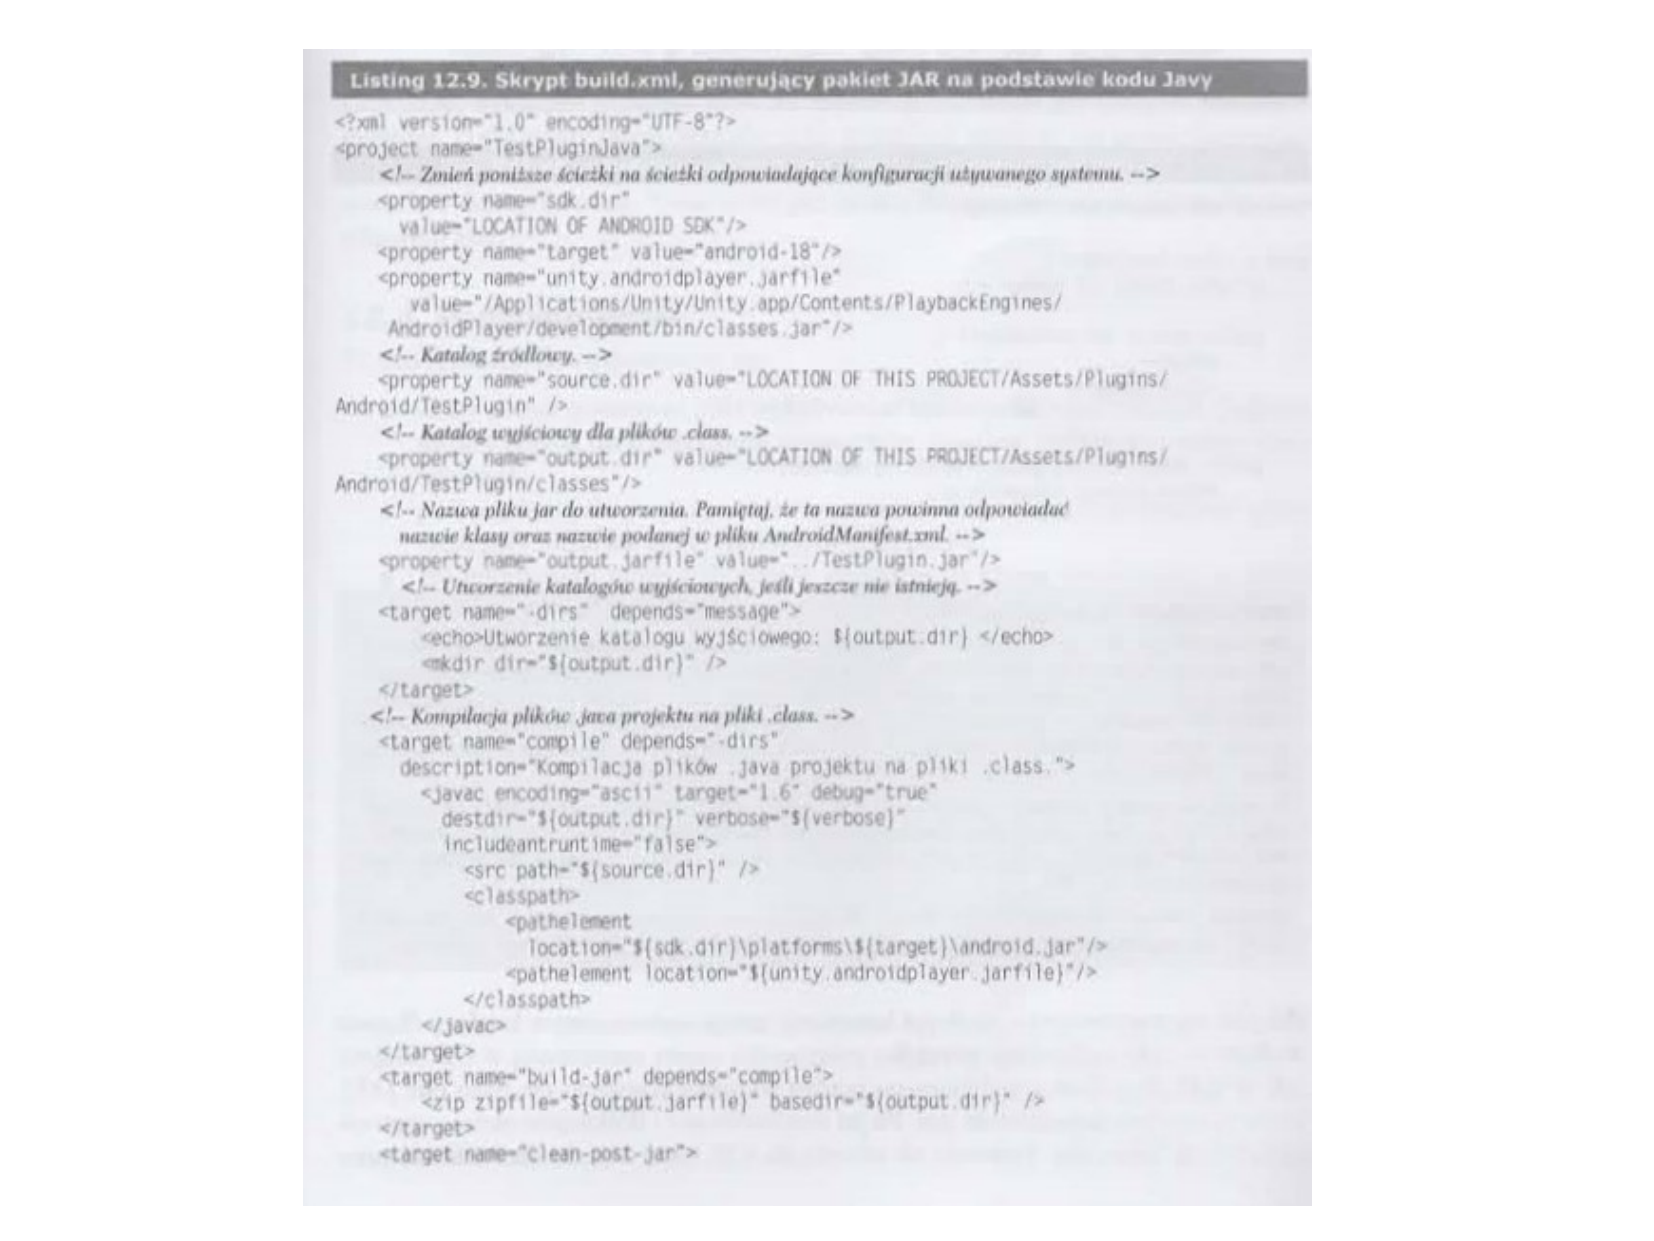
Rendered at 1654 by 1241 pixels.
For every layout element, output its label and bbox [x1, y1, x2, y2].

picture [303, 49, 1312, 1206]
